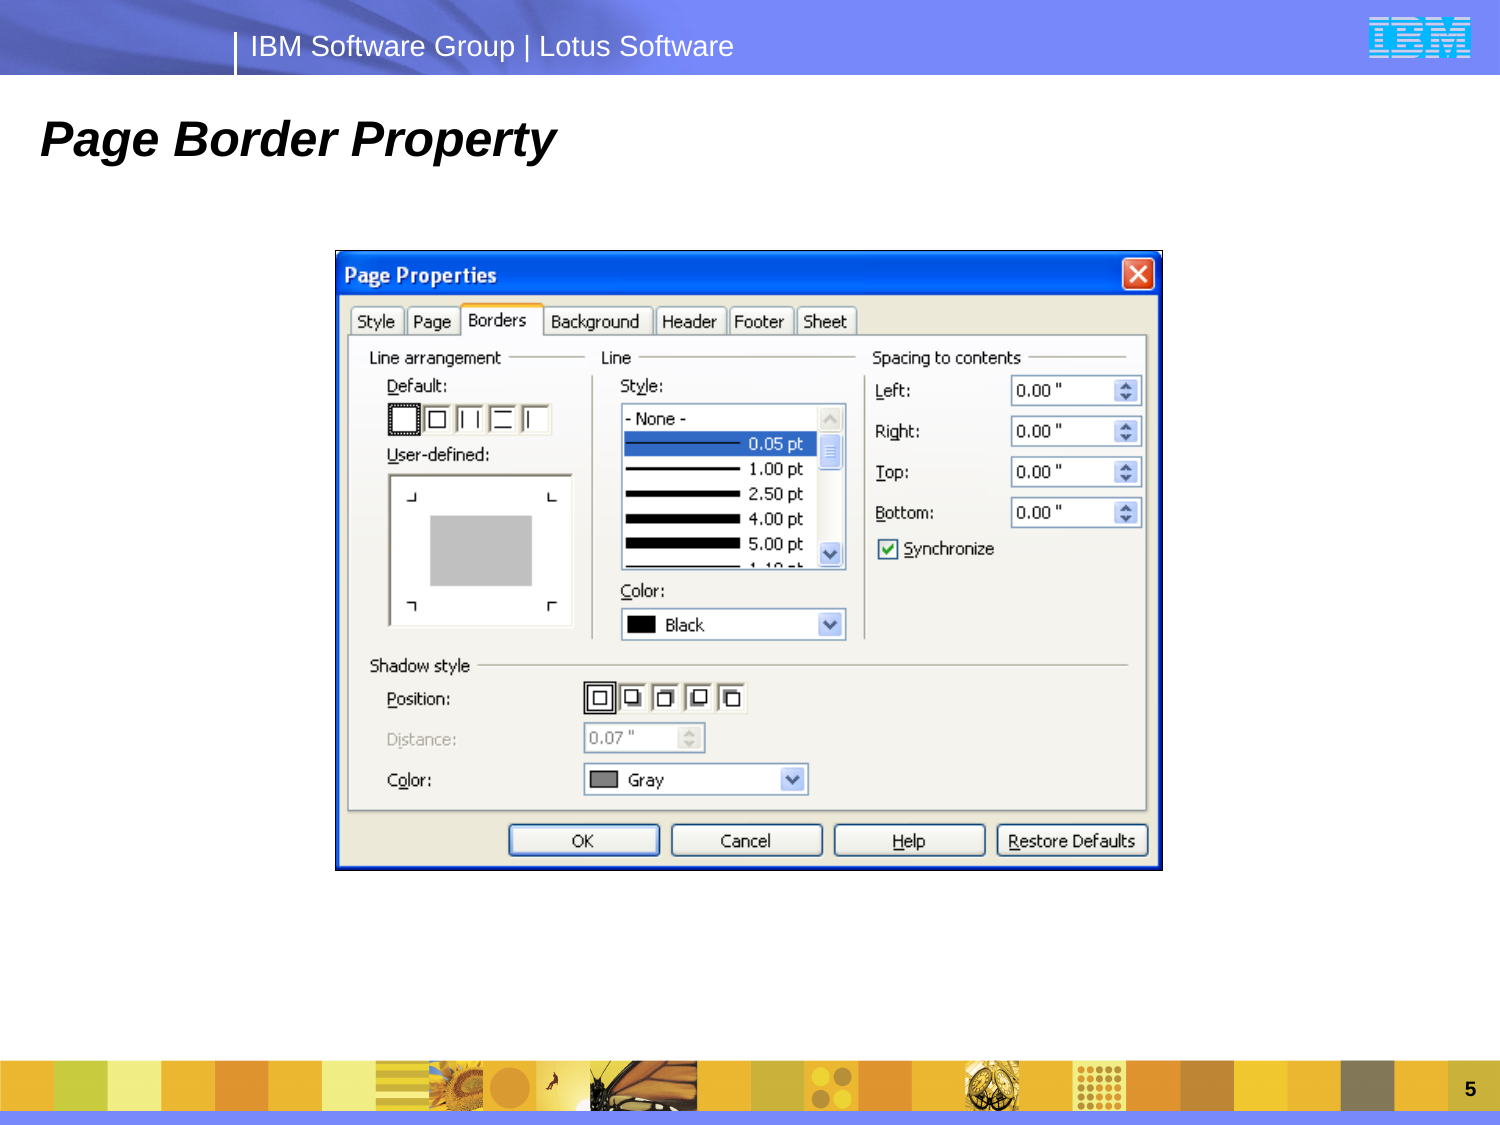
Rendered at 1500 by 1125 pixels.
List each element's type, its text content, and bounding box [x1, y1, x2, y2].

picture [0, 1060, 1500, 1111]
title Page Border Property [25, 106, 1378, 189]
picture [335, 250, 1163, 871]
picture [0, 0, 1500, 75]
